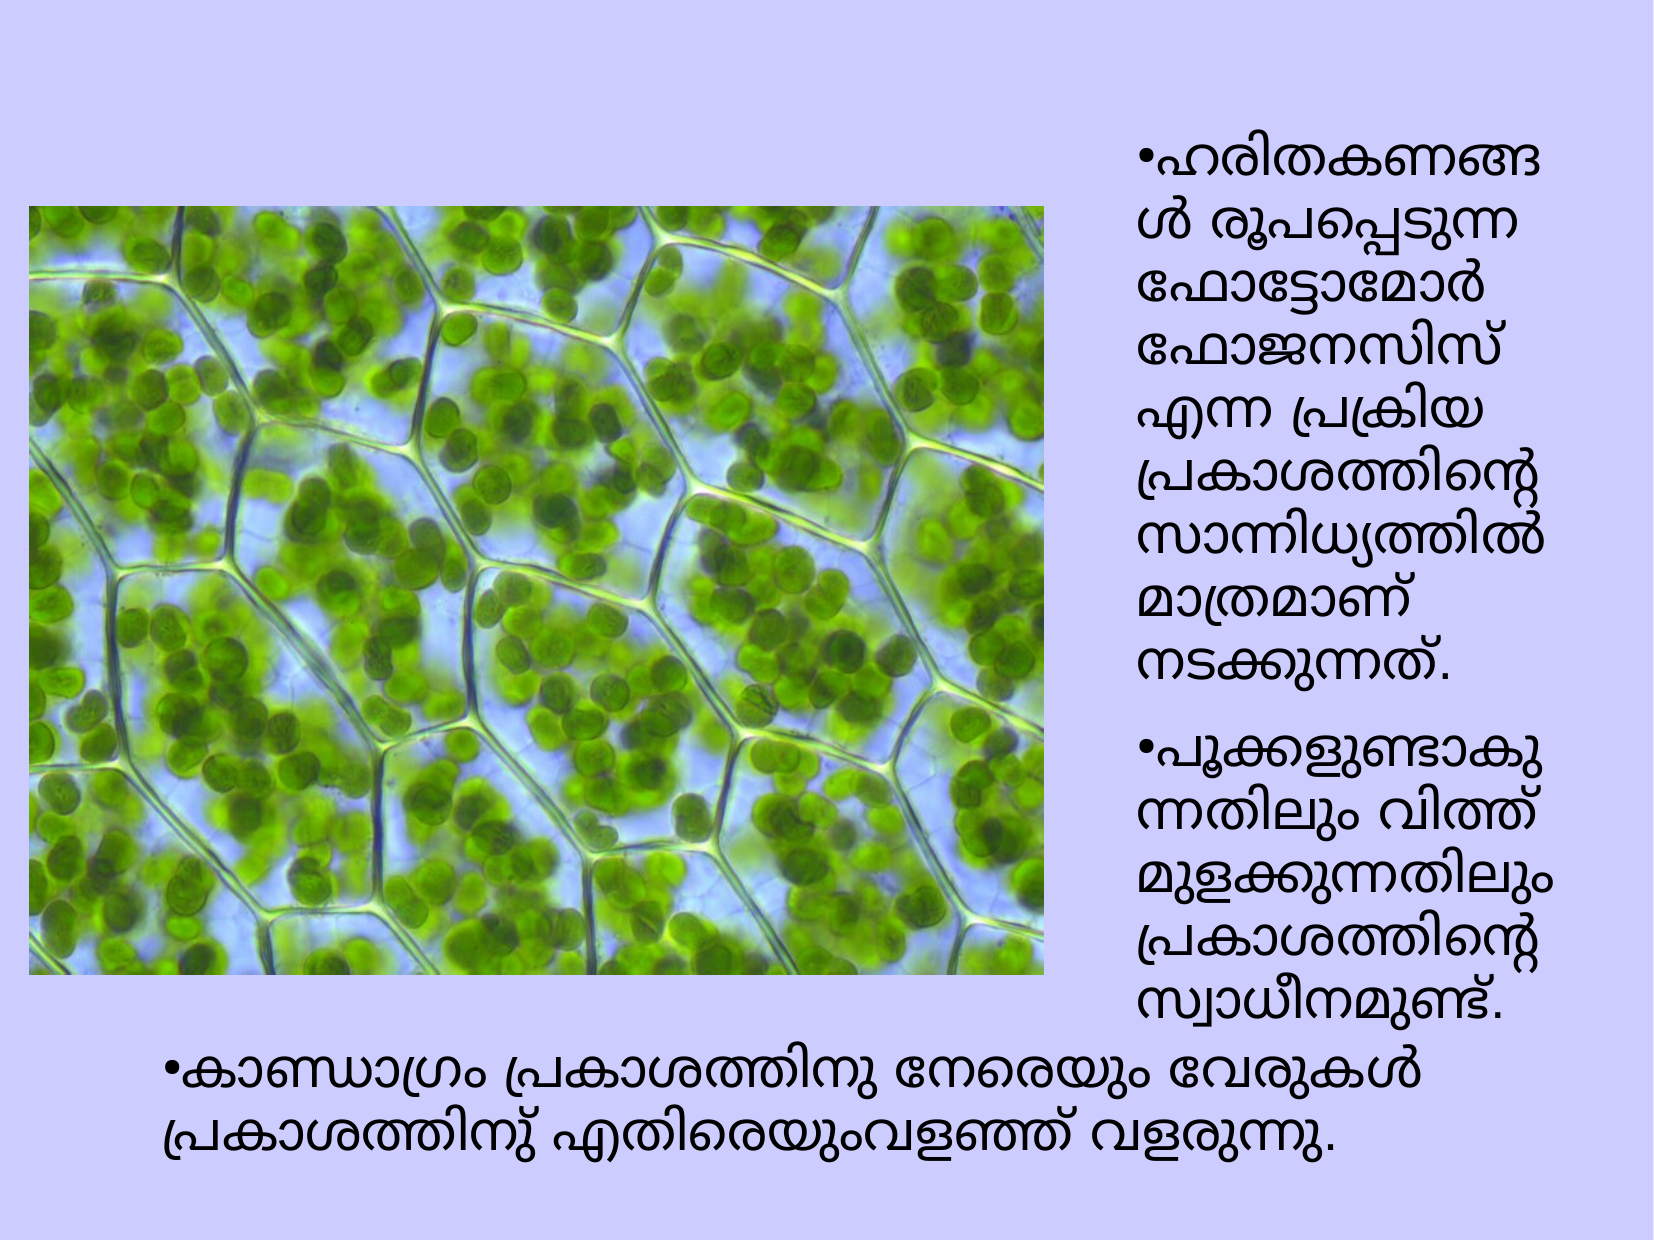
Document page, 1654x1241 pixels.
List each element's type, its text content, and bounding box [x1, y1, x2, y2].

text_box കാണ്ഡാഗ്രം പ്രകാശത്തിനു നേരെയും വേരുകള്‍പ്രകാശത്തിനു് എതിരെയുംവളഞ്ഞ് വളരുന്നു. [147, 1030, 1565, 1172]
text_box പൂക്കളുണ്ടാകുന്നതിലും വിത്ത് മുളക്കുന്നതിലുംപ്രകാശത്തിന്റെ സ്വാധീനമുണ്ട്. [1122, 708, 1625, 1039]
text_box ഹരിതകണങ്ങള്‍ രൂപപ്പെടുന്ന ഫോട്ടോമോര്‍ഫോജനസിസ് എന്ന പ്രക്രിയ പ്രകാശത്തിന്റെ സാന്നിധ്യത്തില്‍ മാത്രമാണ് നടക്കുന്നത്. [1122, 118, 1565, 701]
picture [29, 206, 1044, 975]
